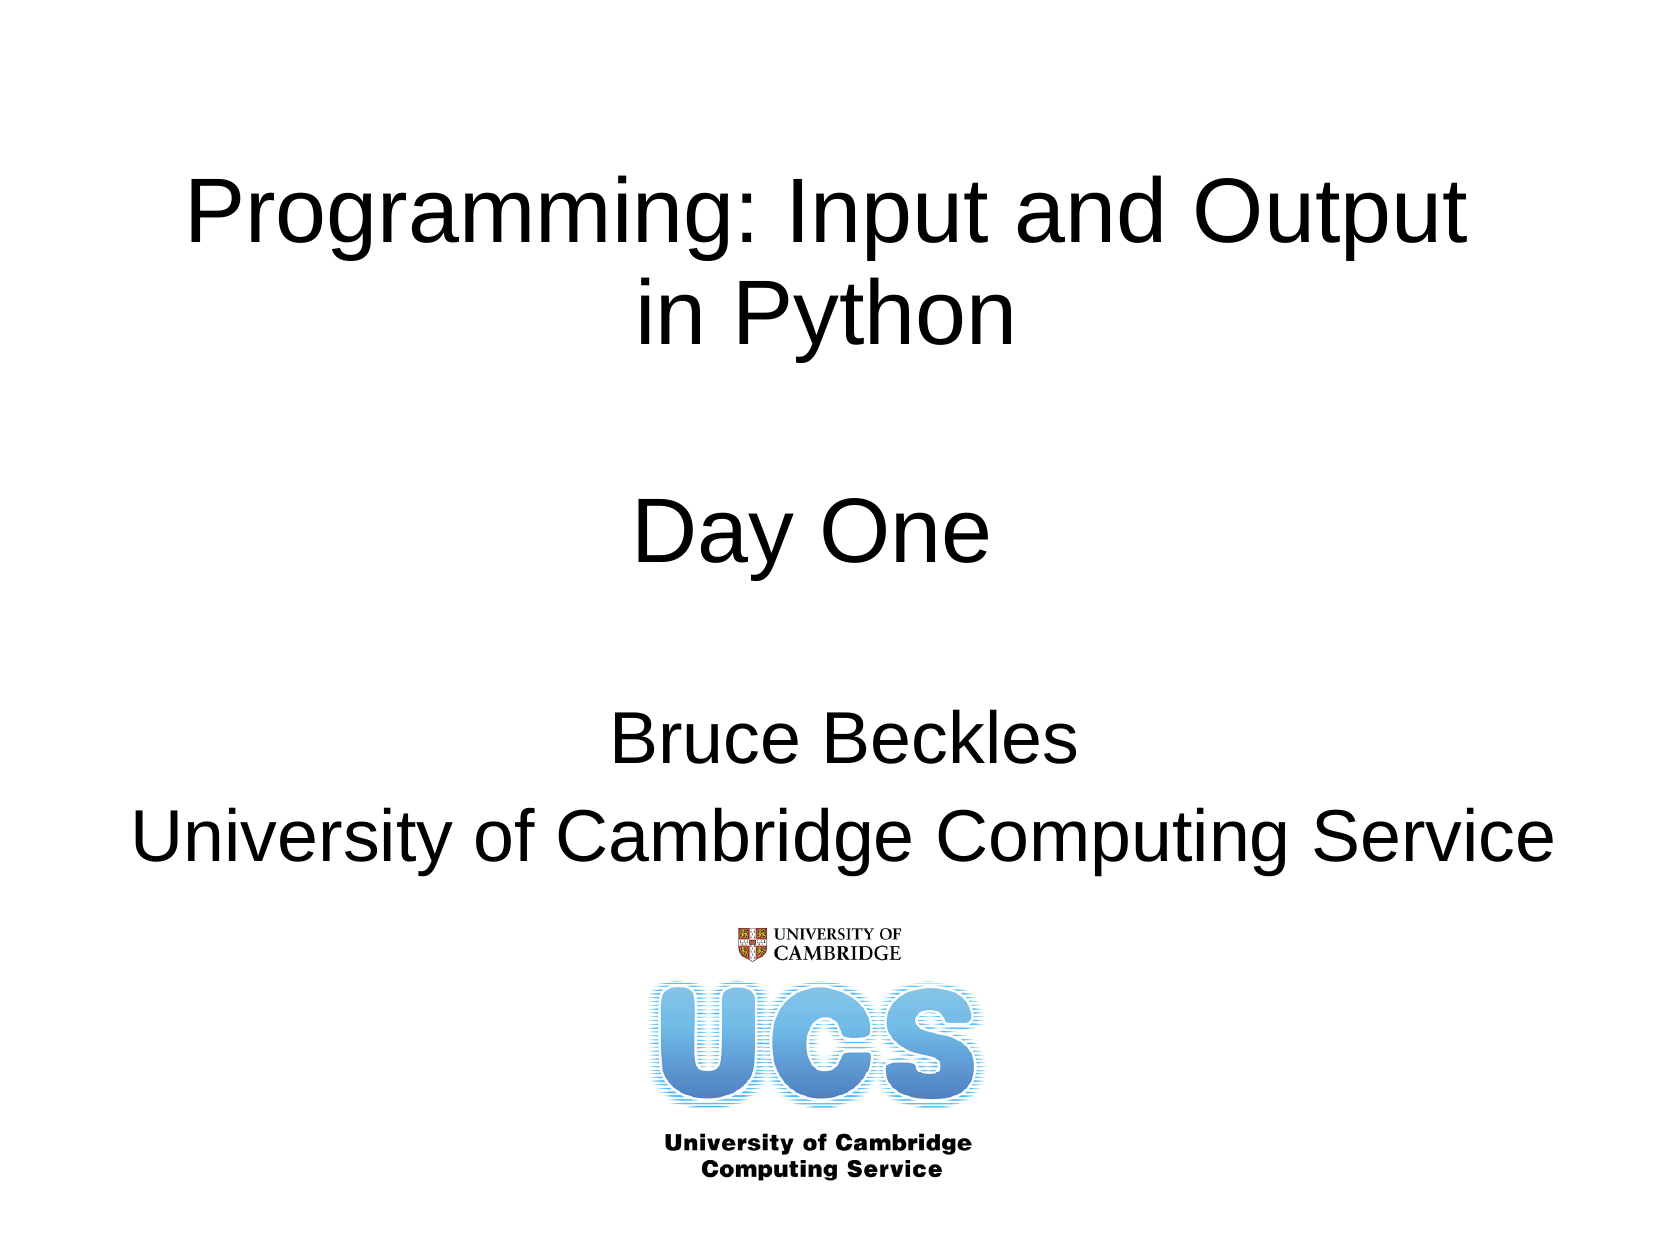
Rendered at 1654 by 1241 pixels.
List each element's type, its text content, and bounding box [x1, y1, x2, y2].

picture [618, 951, 1036, 1241]
title Programming: Input and Output in Python [124, 151, 1530, 411]
text_box Day One [531, 472, 1093, 590]
subtitle Bruce Beckles University of Cambridge Computing Service [27, 688, 1626, 951]
